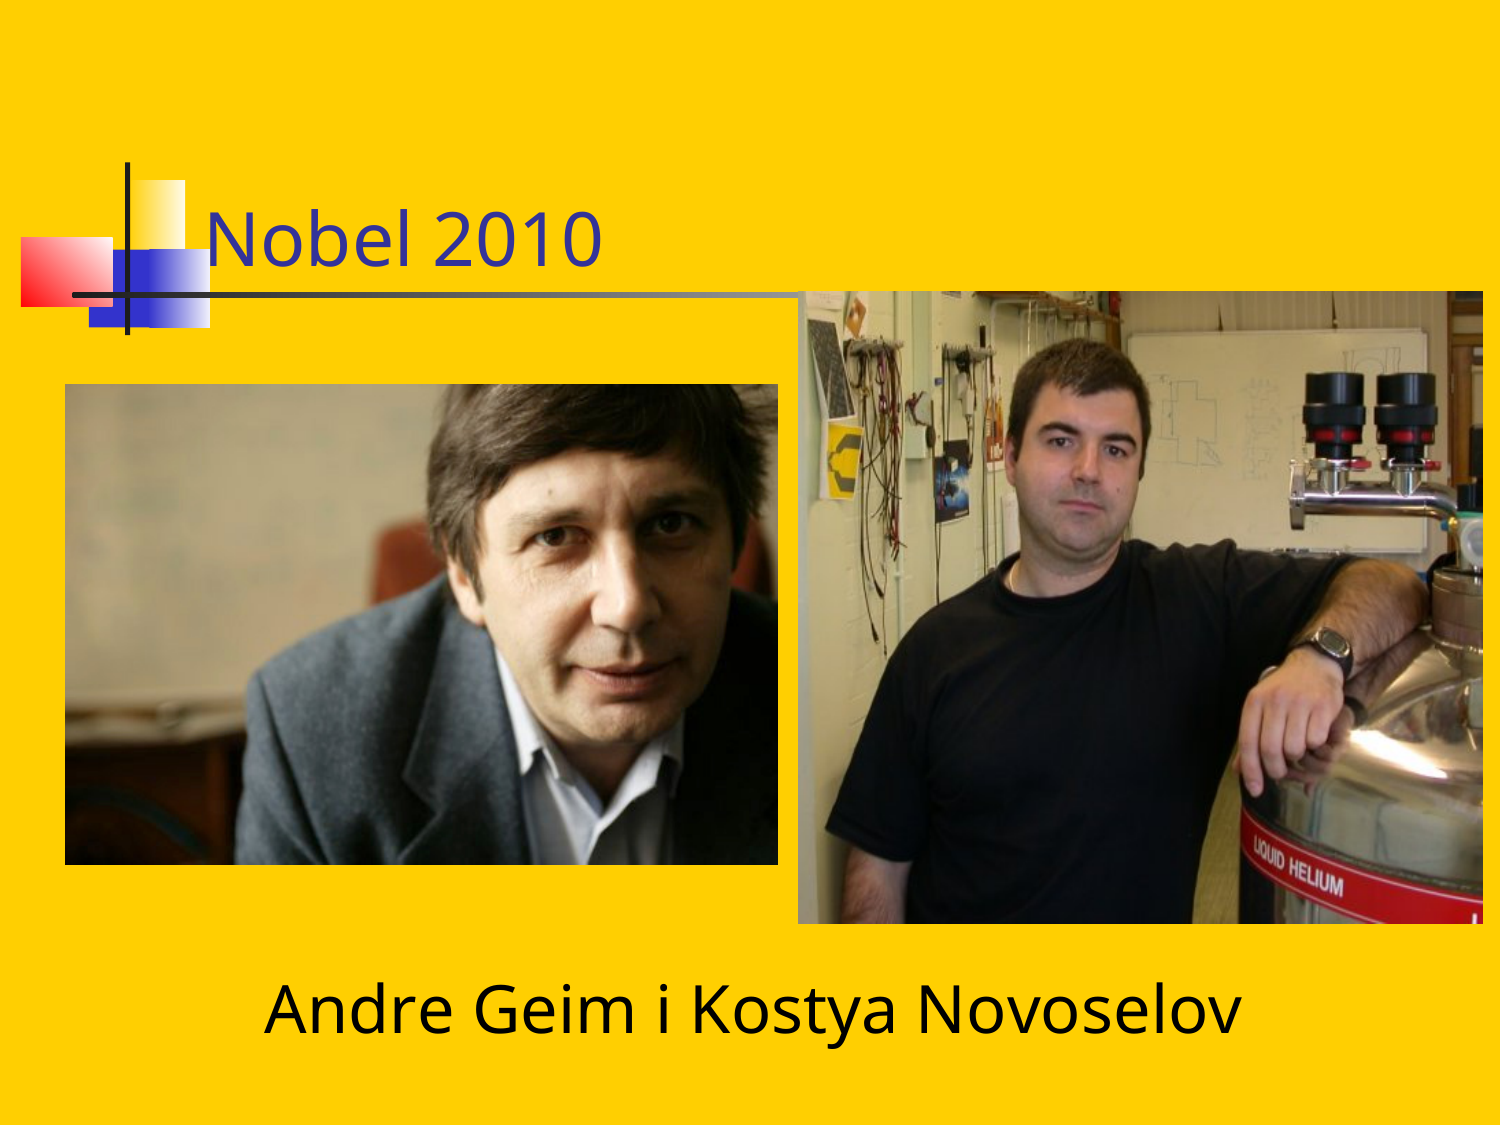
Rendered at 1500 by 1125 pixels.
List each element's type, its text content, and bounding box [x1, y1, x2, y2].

list Andre Geim i Kostya Novoselov [193, 958, 1278, 1088]
picture [798, 291, 1483, 925]
picture [65, 384, 778, 865]
title Nobel 2010 [188, 37, 1468, 289]
